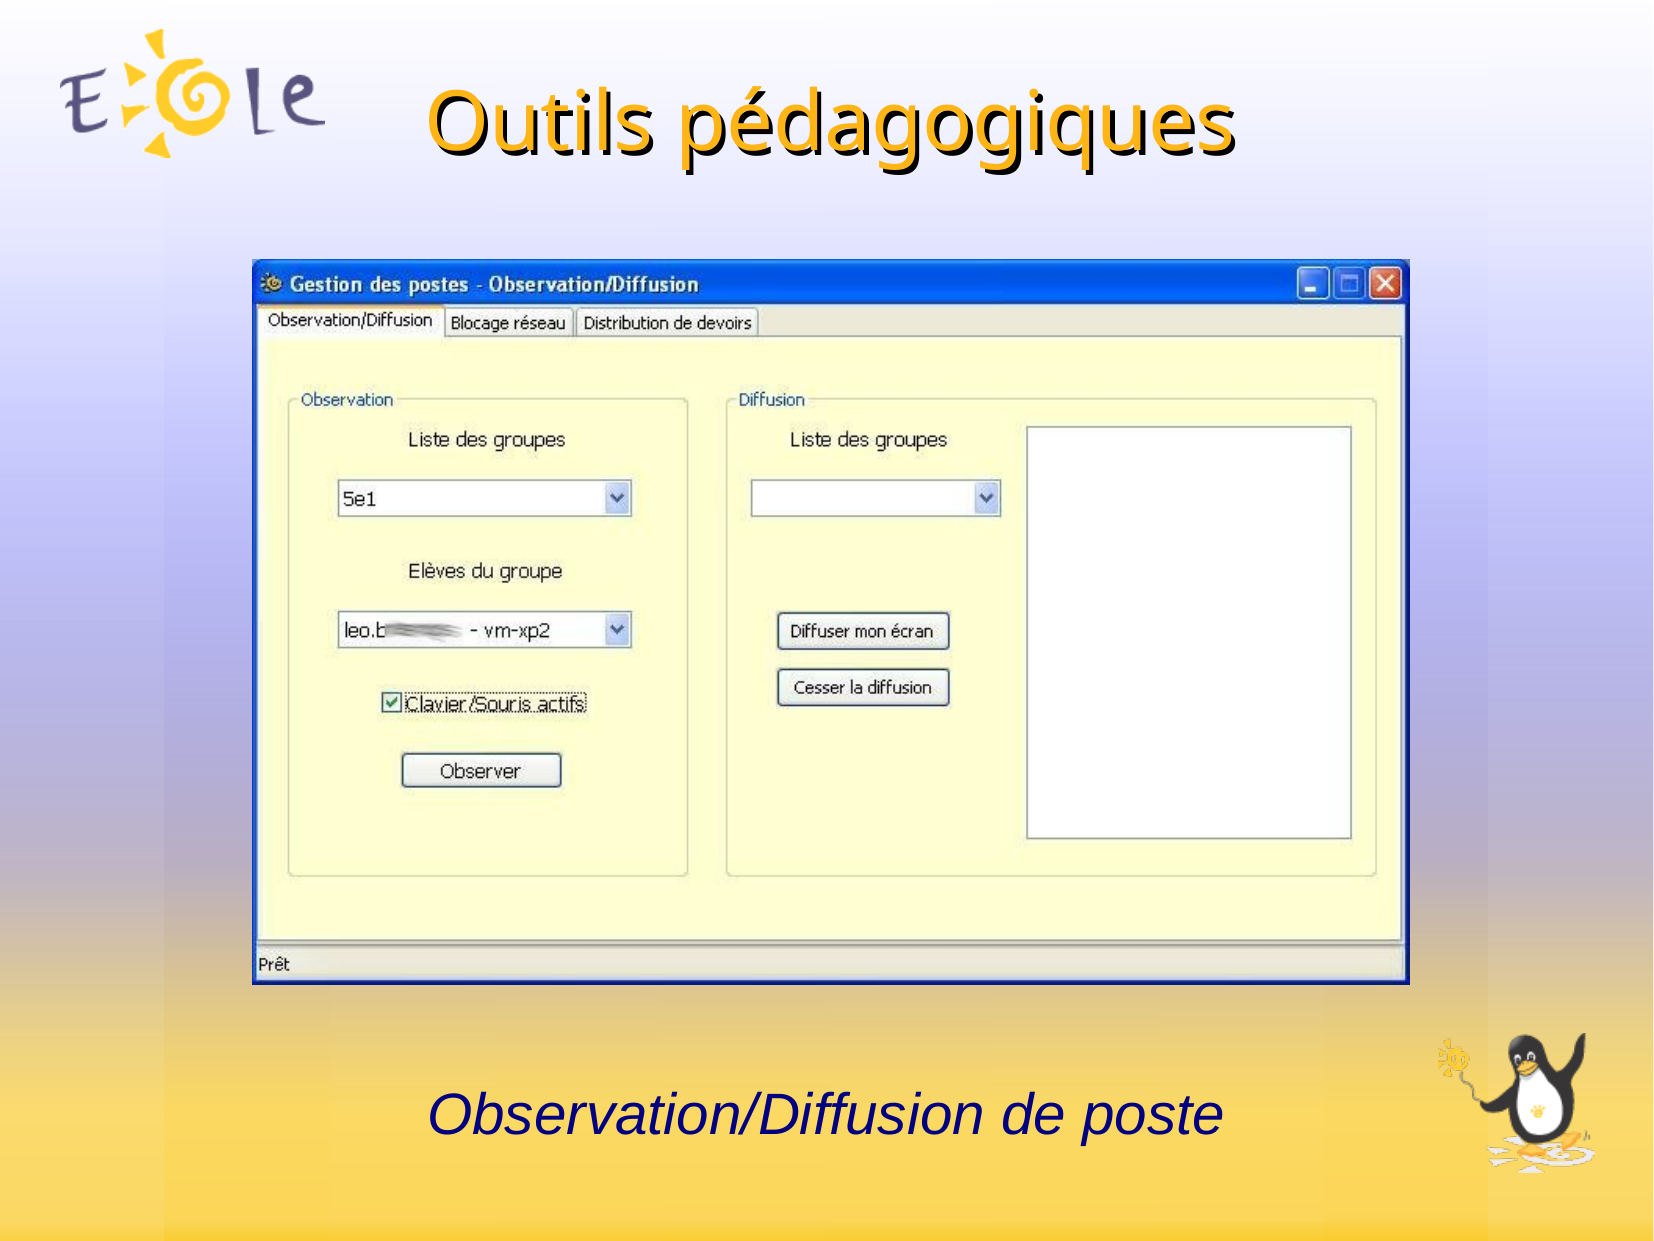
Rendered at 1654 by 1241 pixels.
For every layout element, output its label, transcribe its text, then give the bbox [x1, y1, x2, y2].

title Outils pédagogiques [88, 0, 1571, 237]
text_box Observation/Diffusion de poste [29, 1077, 1625, 1152]
picture [0, 0, 1654, 1241]
